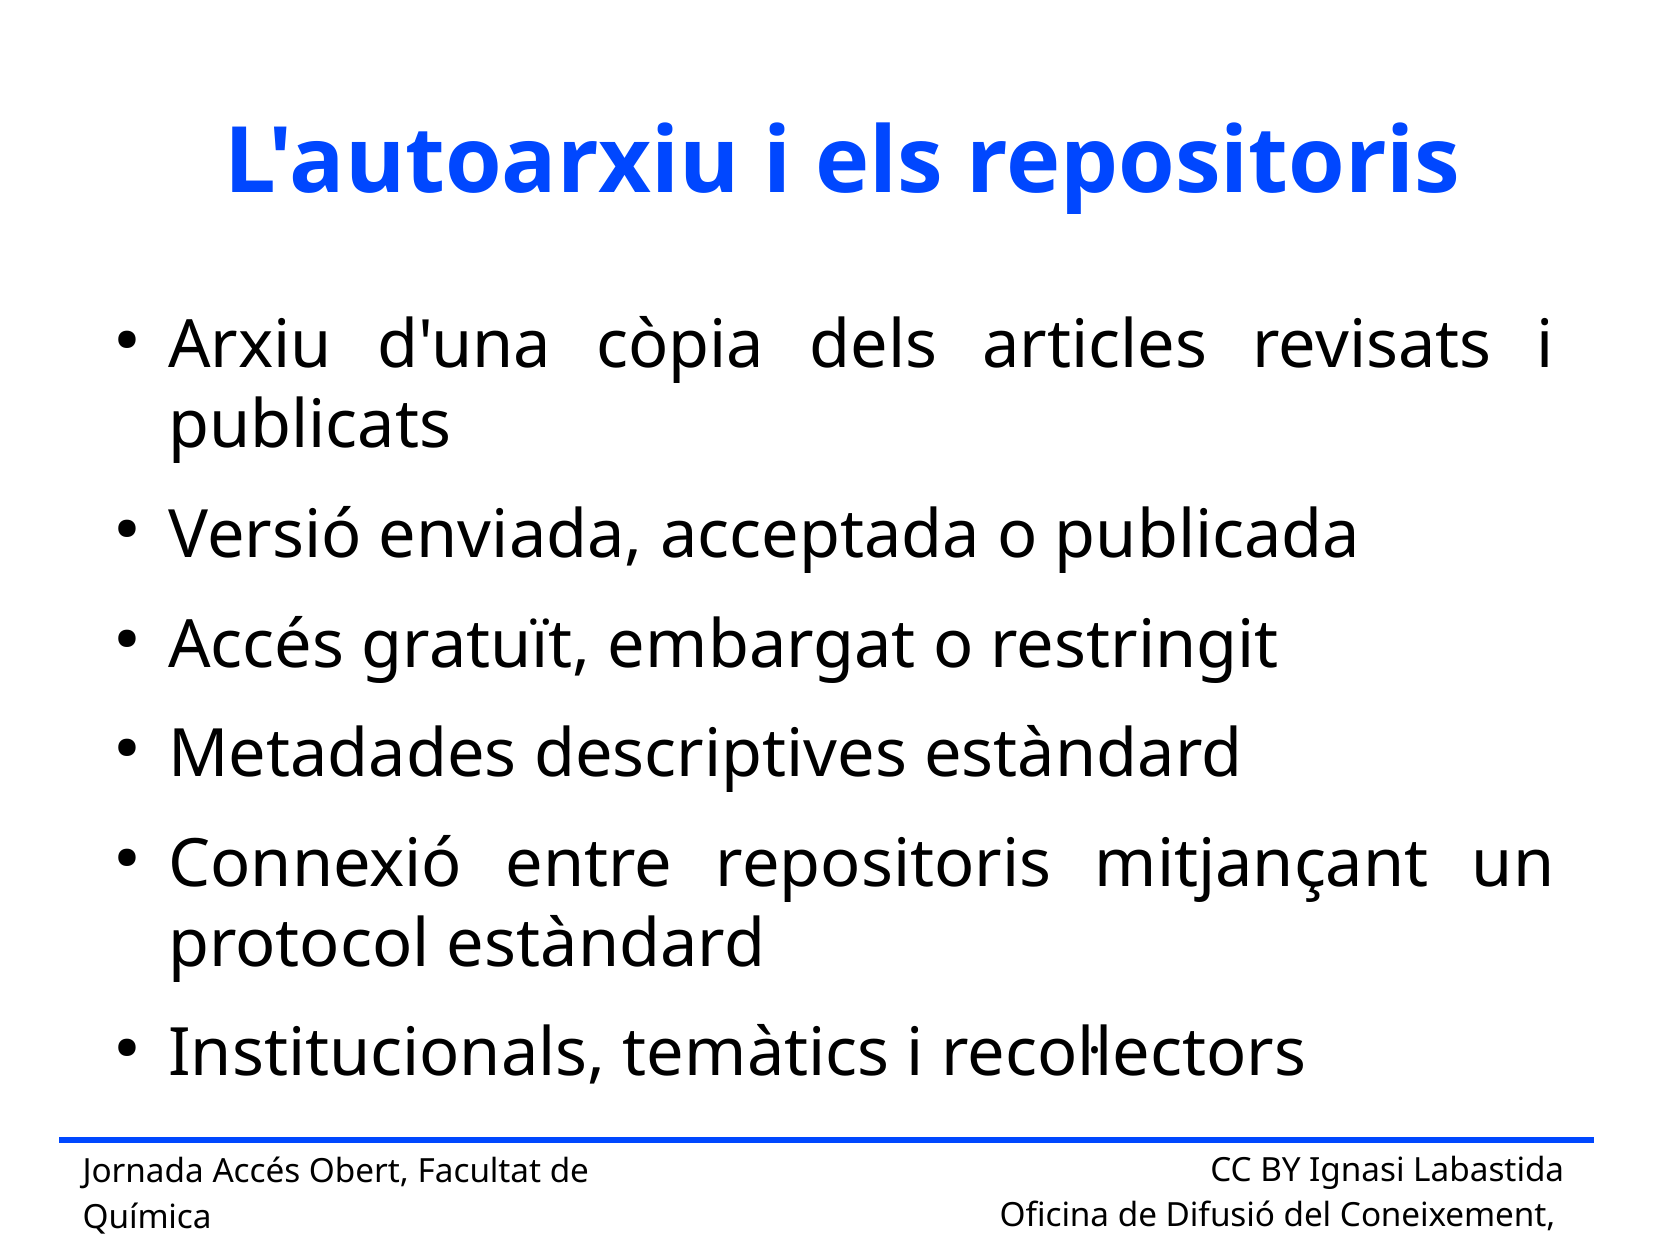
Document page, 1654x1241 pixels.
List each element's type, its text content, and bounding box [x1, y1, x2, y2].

list Arxiu d'una còpia dels articles revisats i publicats Versió enviada, acceptada o publicada Accés gratuït, embargat o restringit Metadades descriptives estàndard Connexió entre repositoris mitjançant un protocol estàndard Institucionals, temàtics i recol·lectors [82, 289, 1571, 1108]
title L'autoarxiu i els repositoris [82, 38, 1571, 267]
